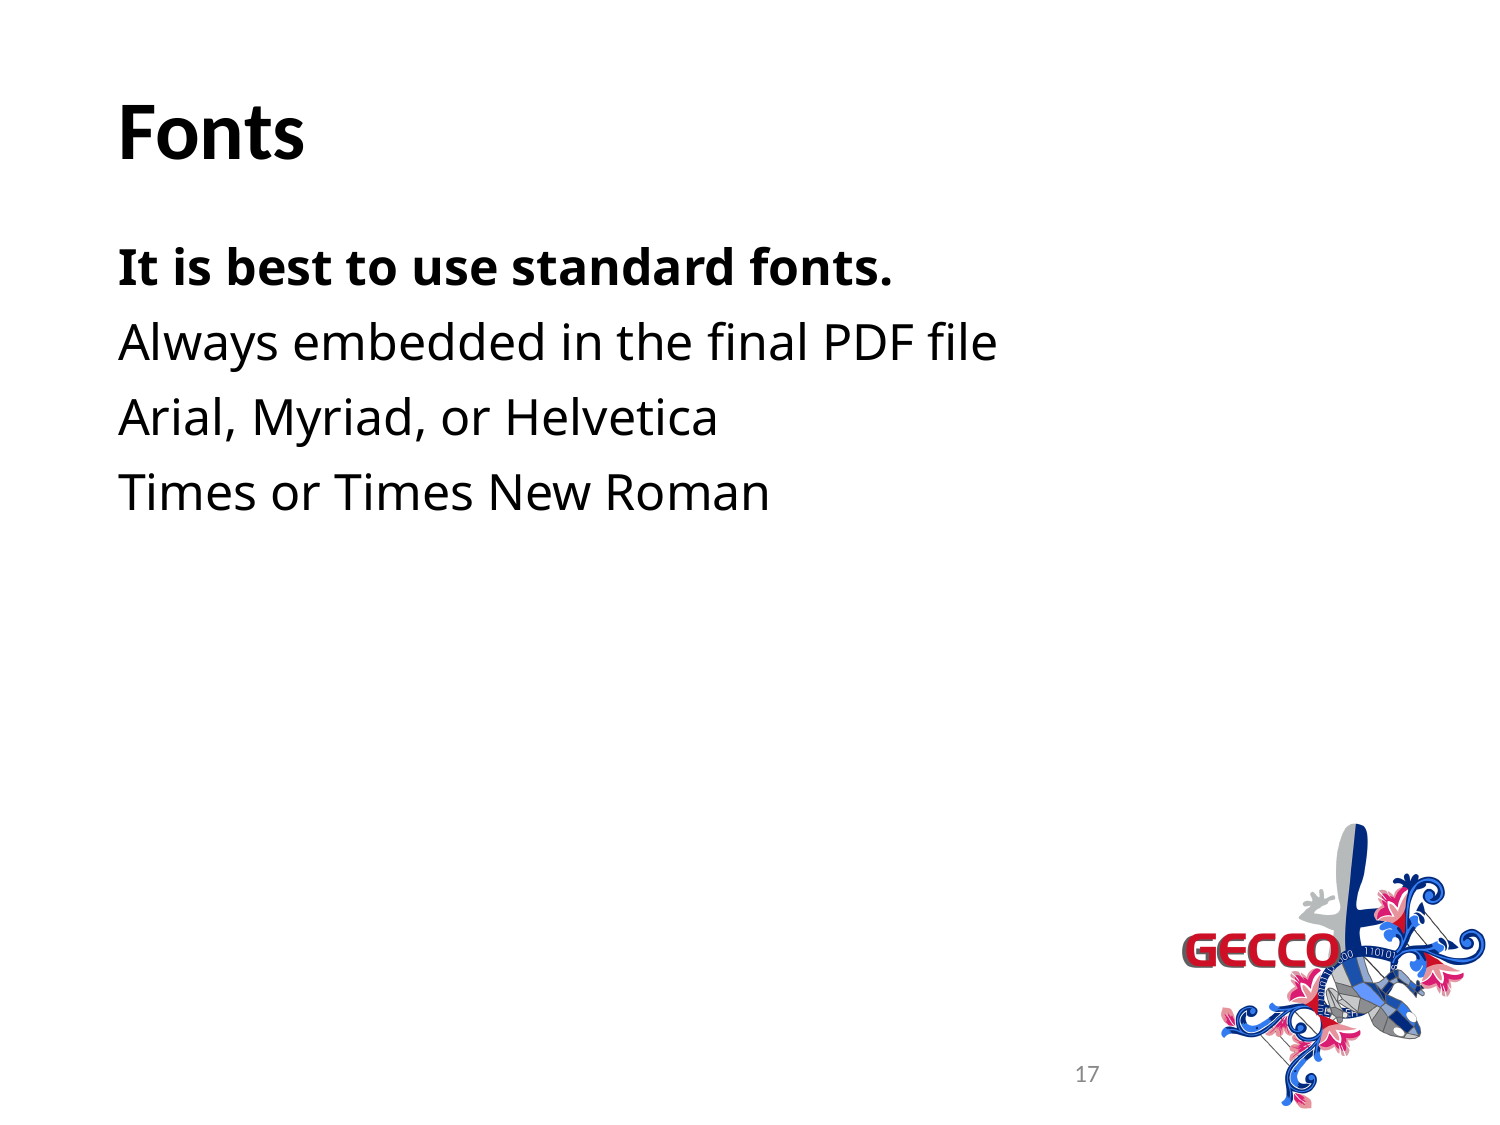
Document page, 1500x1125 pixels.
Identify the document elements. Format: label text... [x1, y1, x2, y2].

text_box 18 [1059, 1042, 1397, 1103]
list It is best to use standard fonts. Always embedded in the final PDF file Arial, Myriad, or Helvetica Times or Times New Roman [103, 235, 1397, 1014]
title Fonts [103, 59, 1397, 207]
